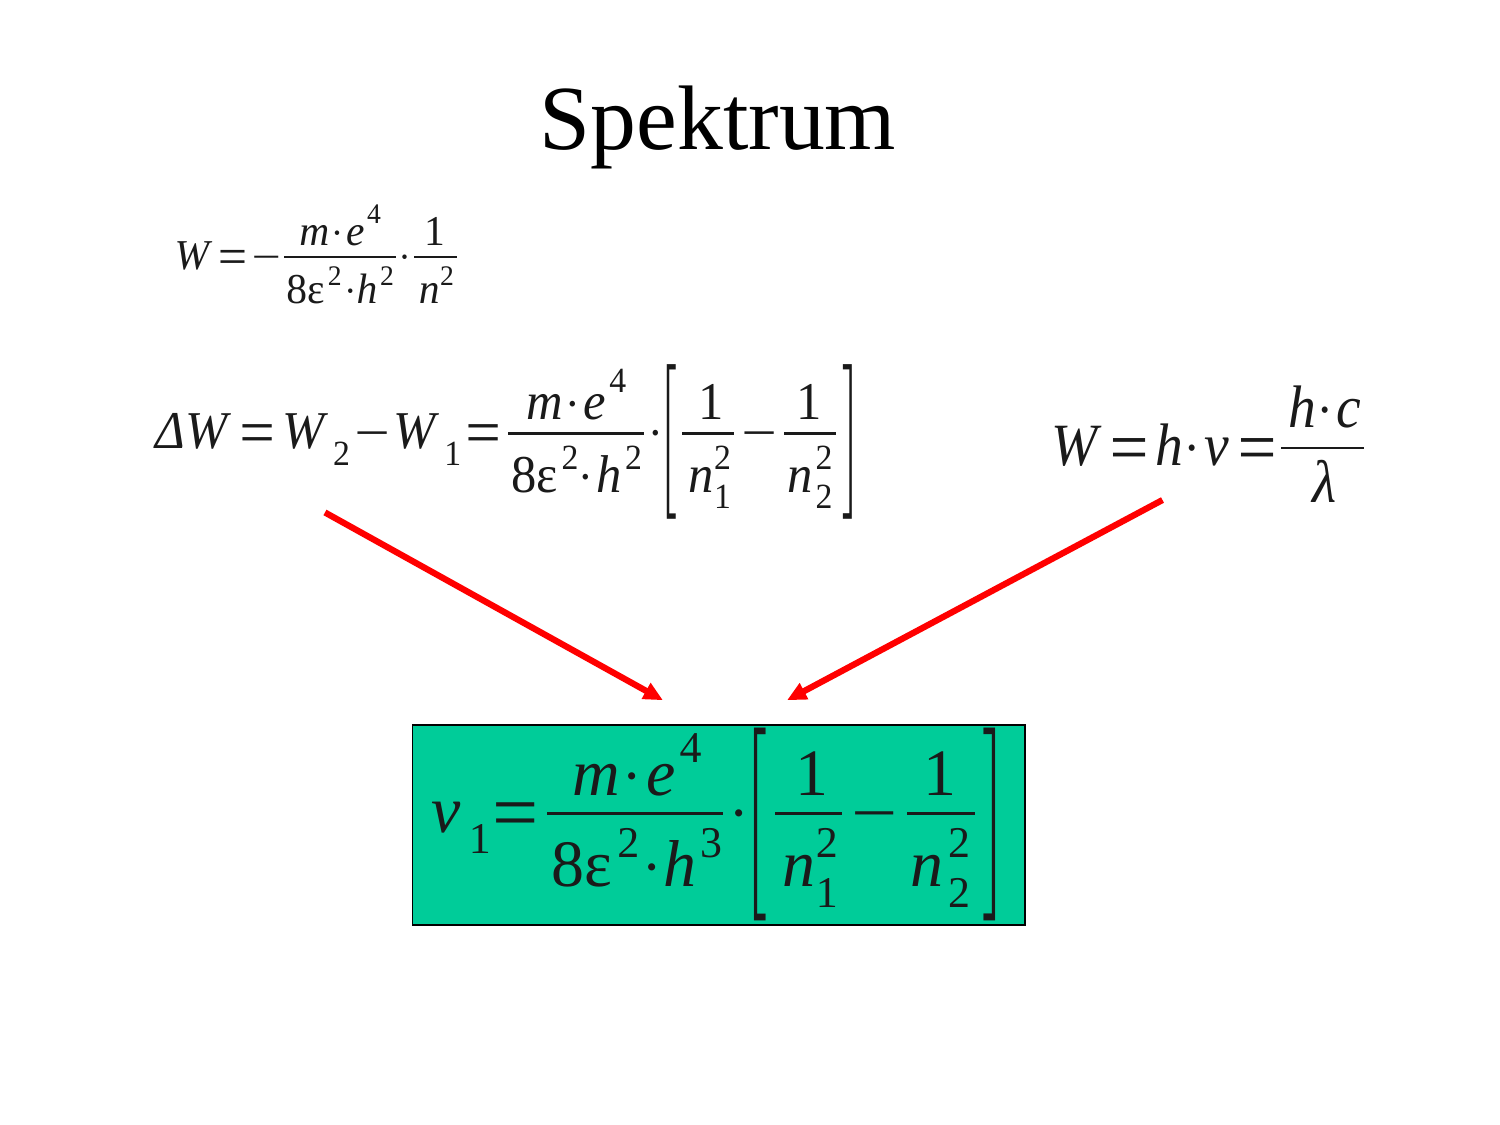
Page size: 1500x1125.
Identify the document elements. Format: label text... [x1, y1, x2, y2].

chart [164, 200, 474, 314]
chart [139, 362, 873, 523]
chart [1037, 375, 1388, 518]
text_box Spektrum [524, 49, 925, 176]
chart [415, 725, 1023, 925]
